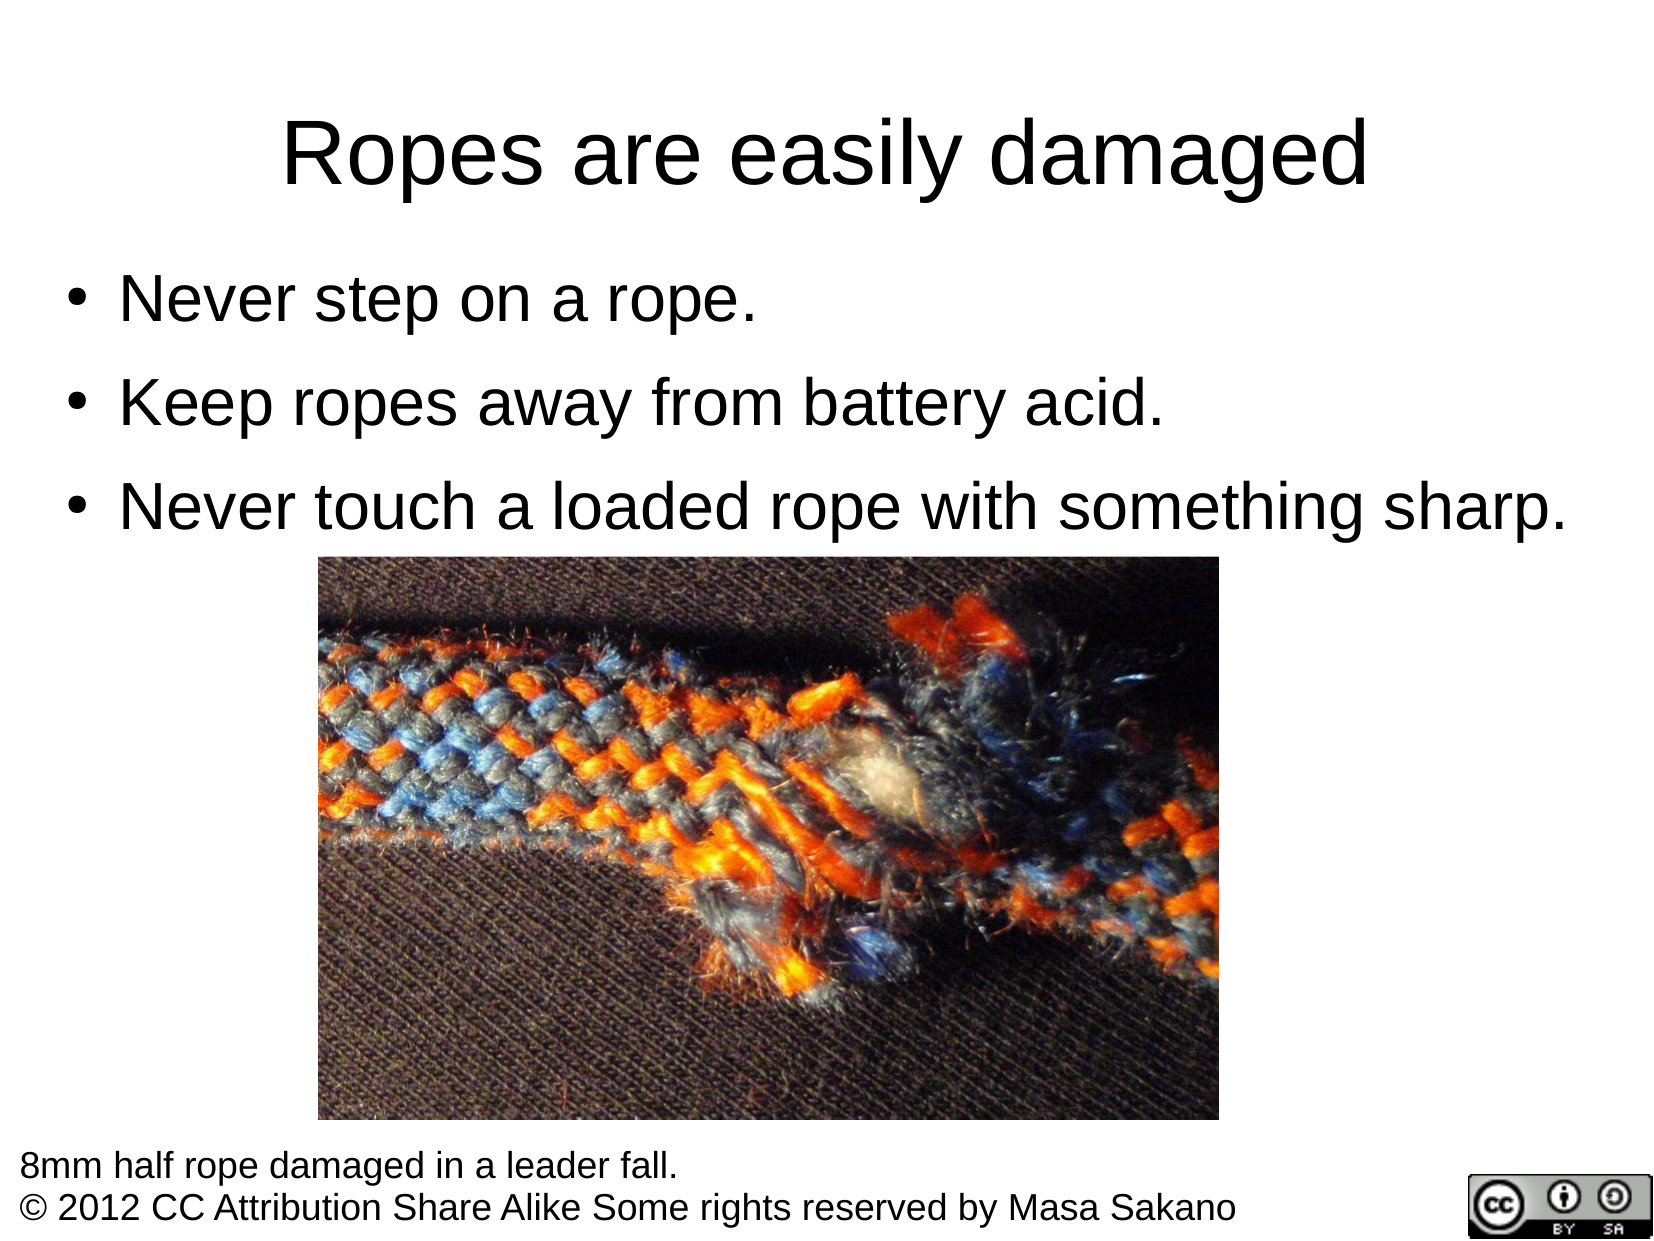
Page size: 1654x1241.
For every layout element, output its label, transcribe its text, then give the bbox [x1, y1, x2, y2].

picture [1468, 1174, 1653, 1239]
list Never step on a rope. Keep ropes away from battery acid. Never touch a loaded rope with something sharp. [47, 260, 1643, 557]
picture [318, 557, 1219, 1120]
title Ropes are easily damaged [82, 49, 1571, 257]
text_box 8mm half rope damaged in a leader fall. © 2012 CC Attribution Share Alike Some rights reserved by Masa Sakano [4, 1136, 1421, 1236]
